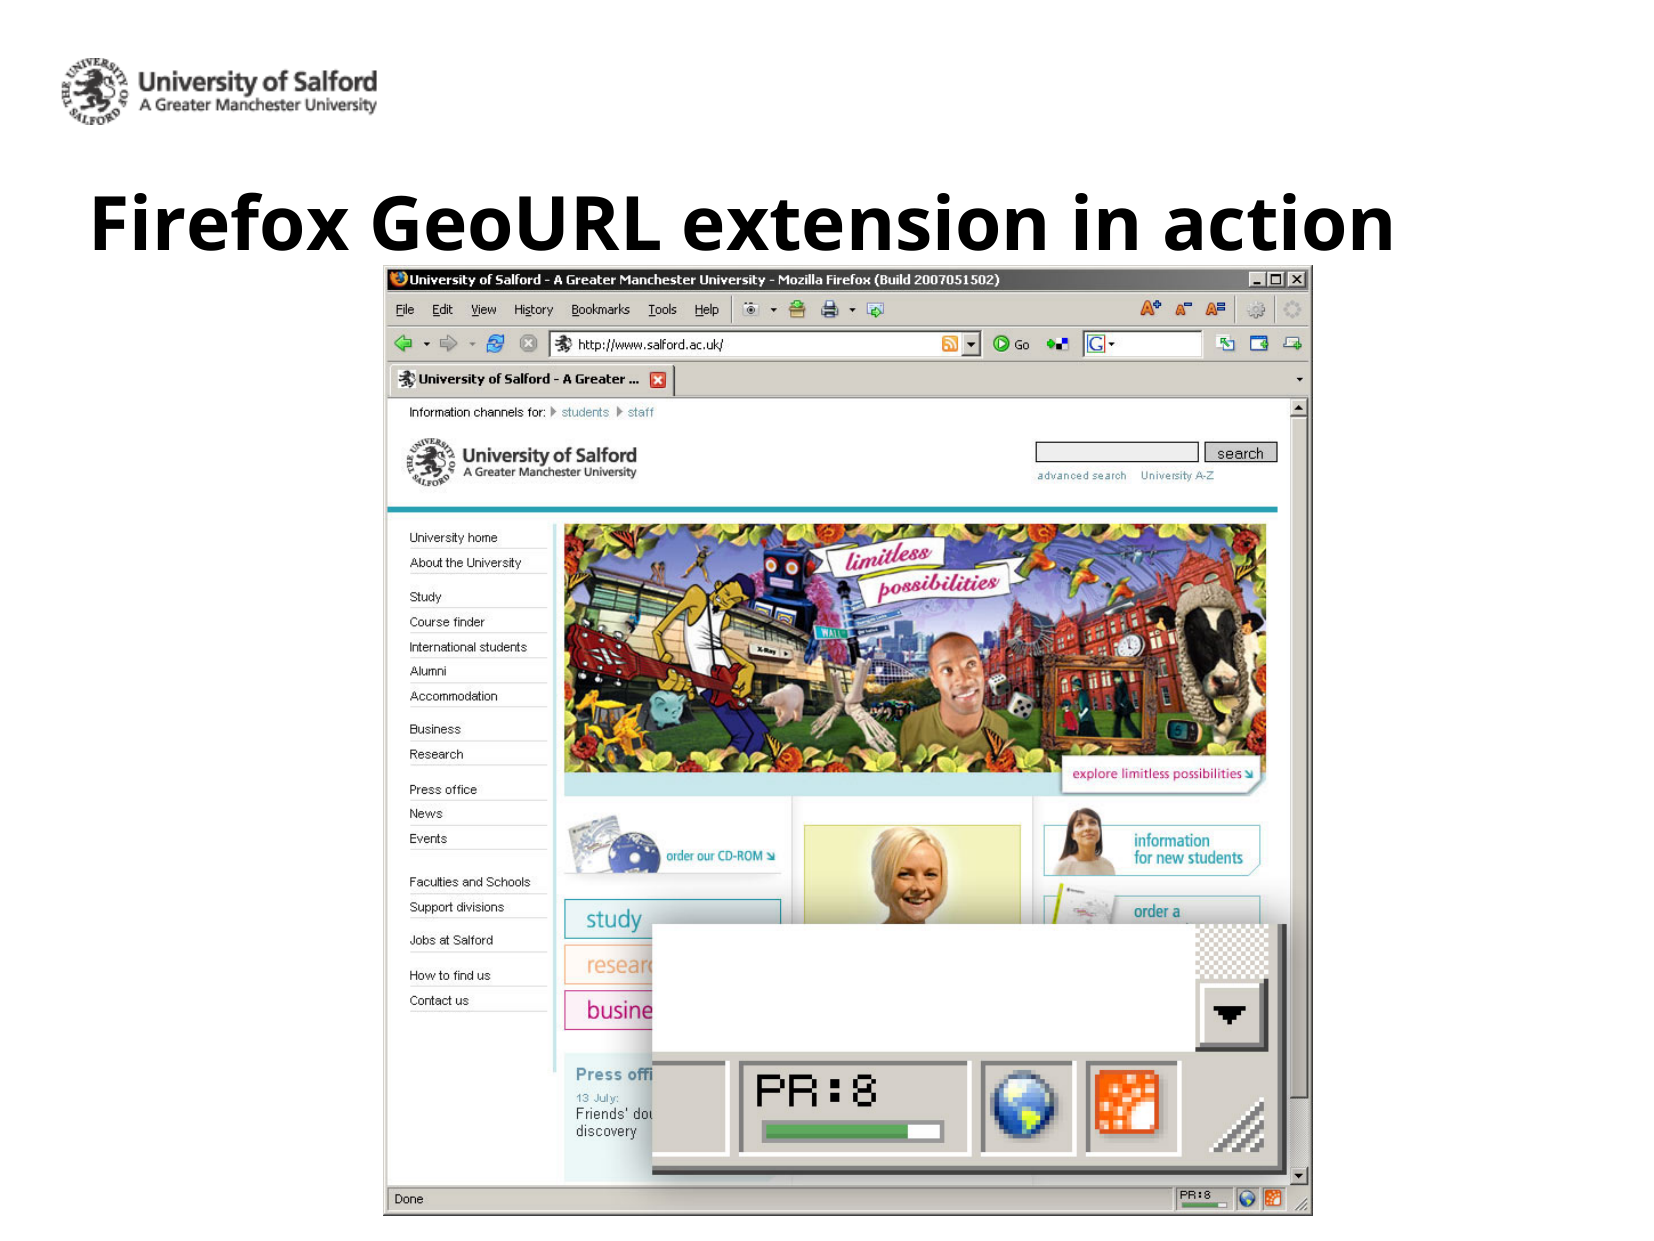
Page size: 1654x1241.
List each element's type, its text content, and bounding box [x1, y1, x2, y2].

picture [59, 58, 380, 125]
picture [383, 265, 1313, 1216]
title Firefox GeoURL extension in action [88, 178, 1565, 269]
